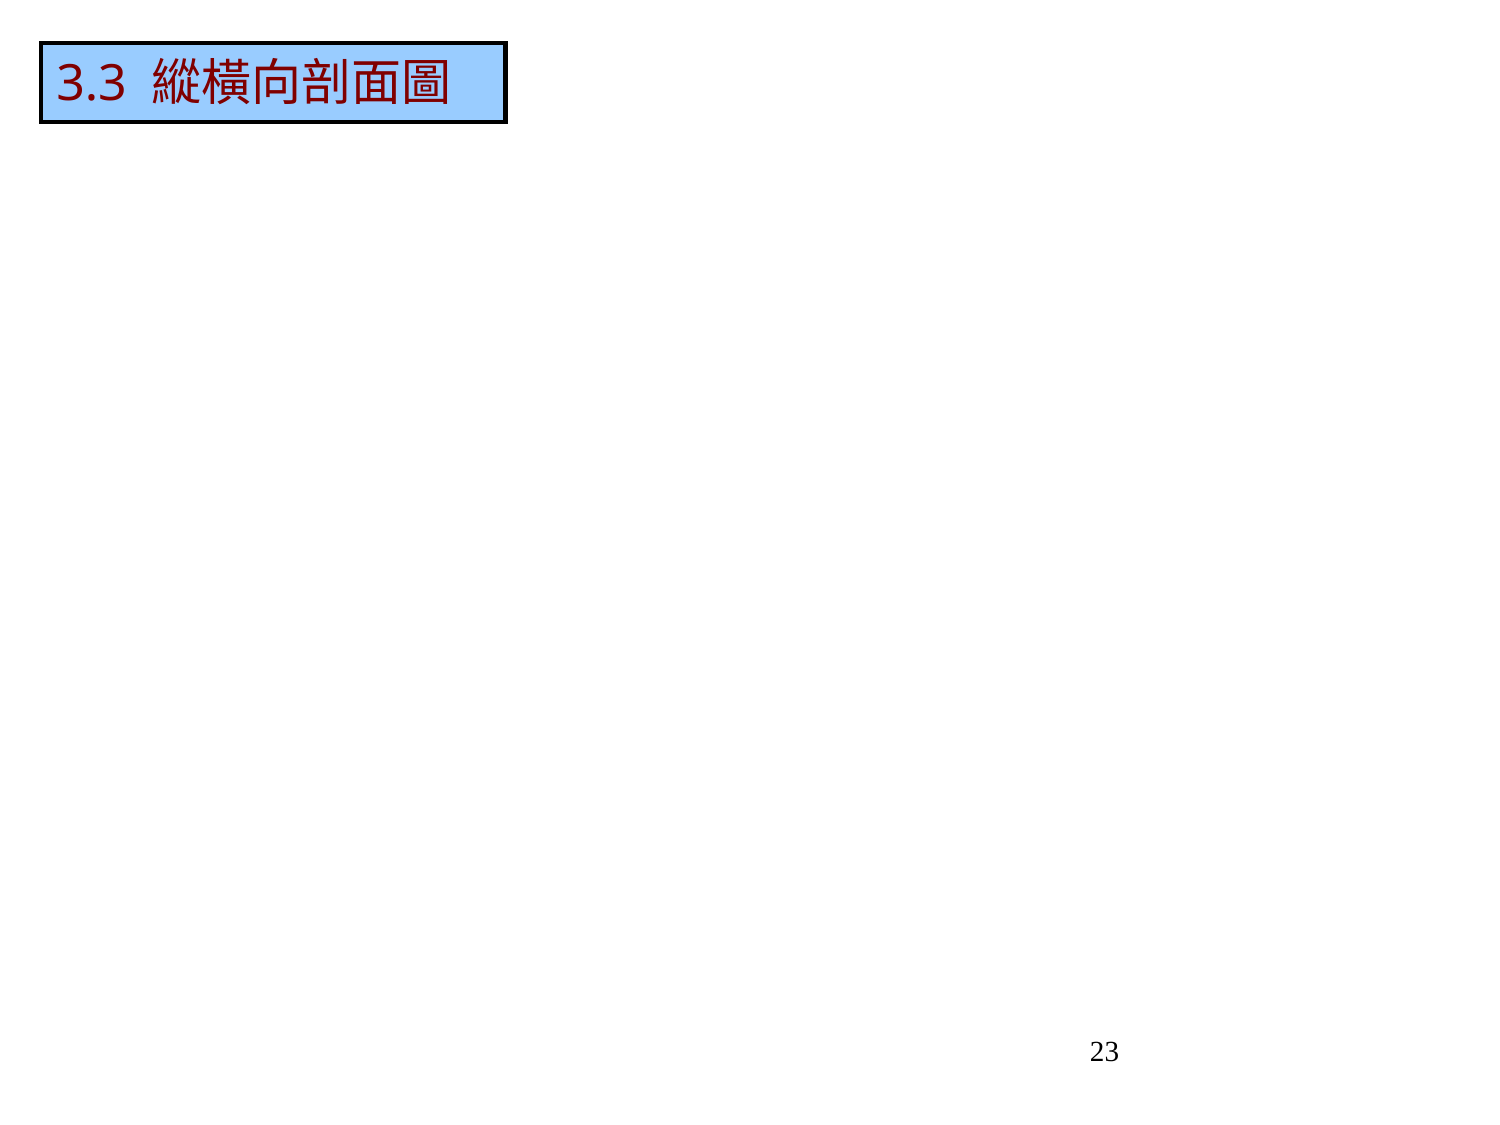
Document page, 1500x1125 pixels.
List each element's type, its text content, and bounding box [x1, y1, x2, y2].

text_box 3.3 縱橫向剖面圖 [41, 42, 506, 122]
text_box 23 [1074, 1025, 1388, 1101]
